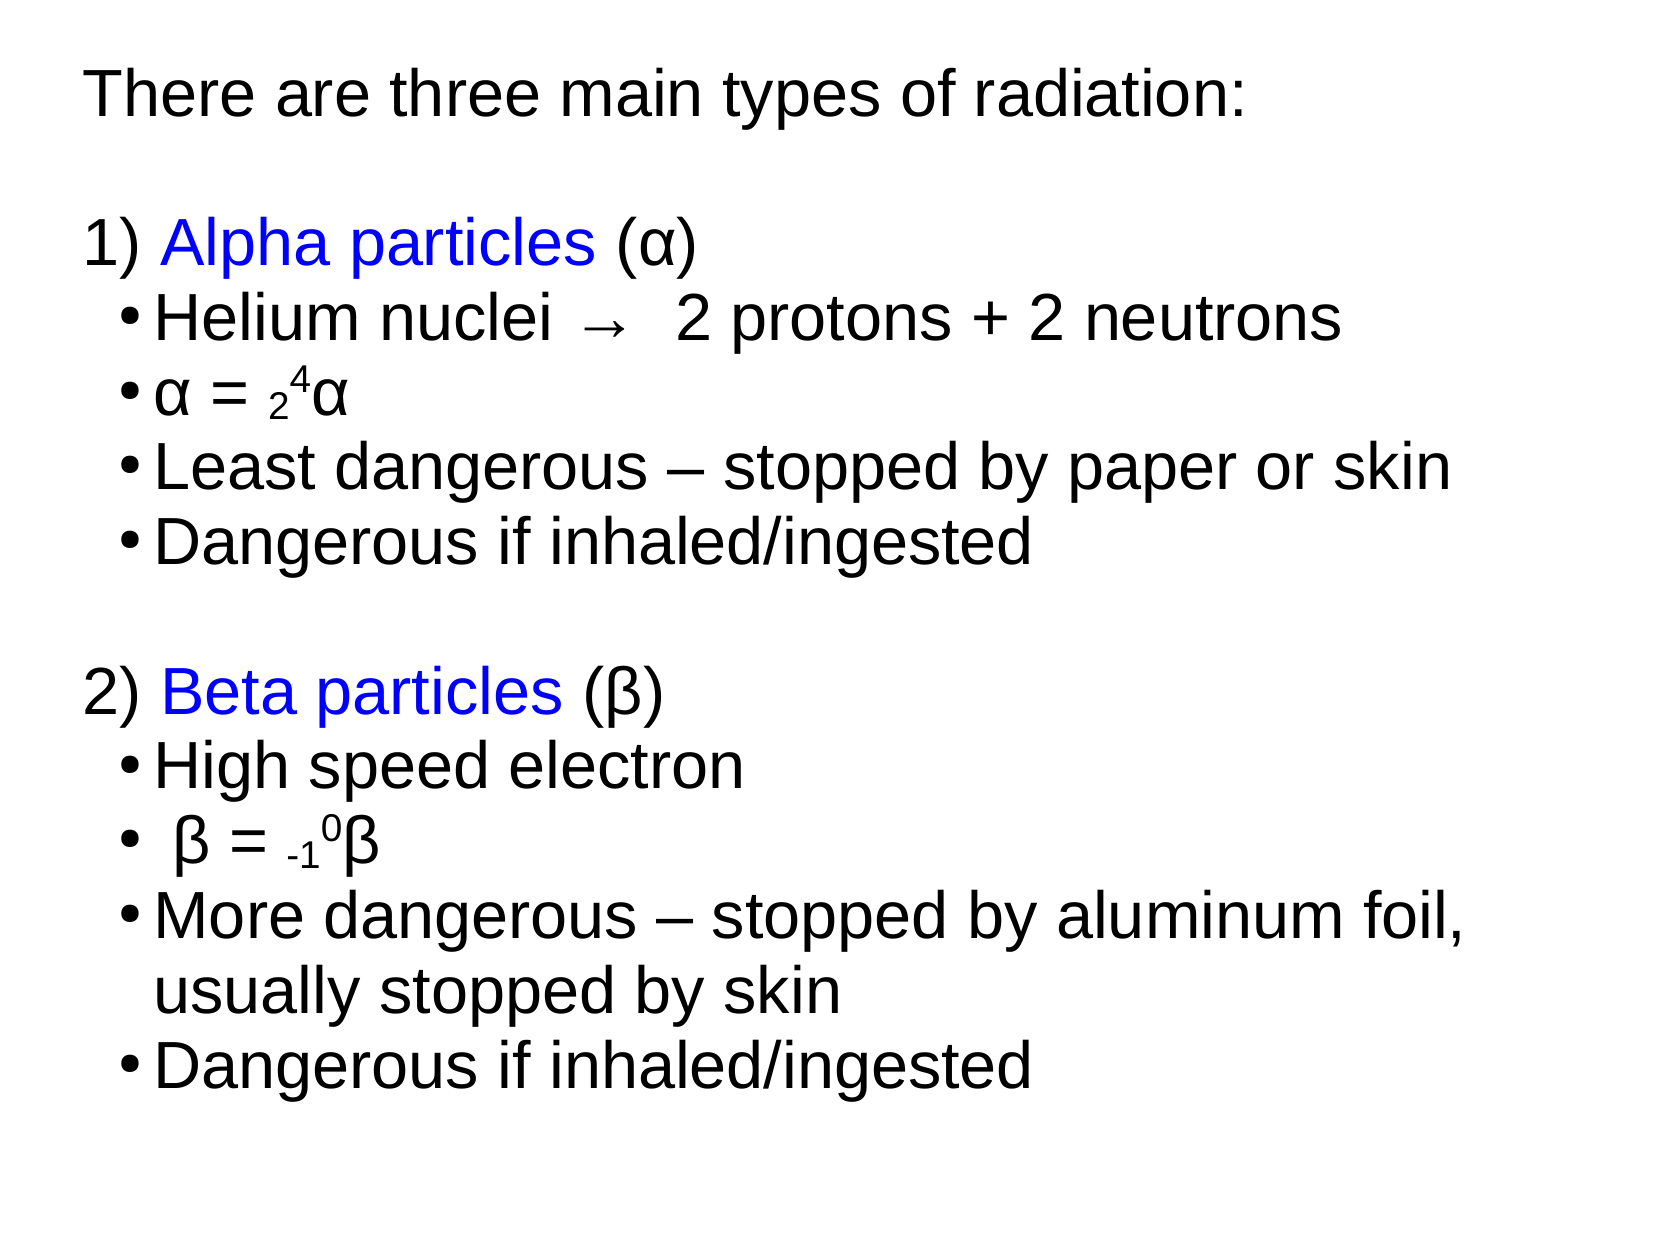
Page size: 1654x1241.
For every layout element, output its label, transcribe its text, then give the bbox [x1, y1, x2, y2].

subtitle There are three main types of radiation: Alpha particles (α) Helium nuclei → 2 protons + 2 neutrons α = 24α Least dangerous – stopped by paper or skin Dangerous if inhaled/ingested Beta particles (β) High speed electron β = -10β More dangerous – stopped by aluminum foil, usually stopped by skin Dangerous if inhaled/ingested [82, 31, 1571, 1127]
